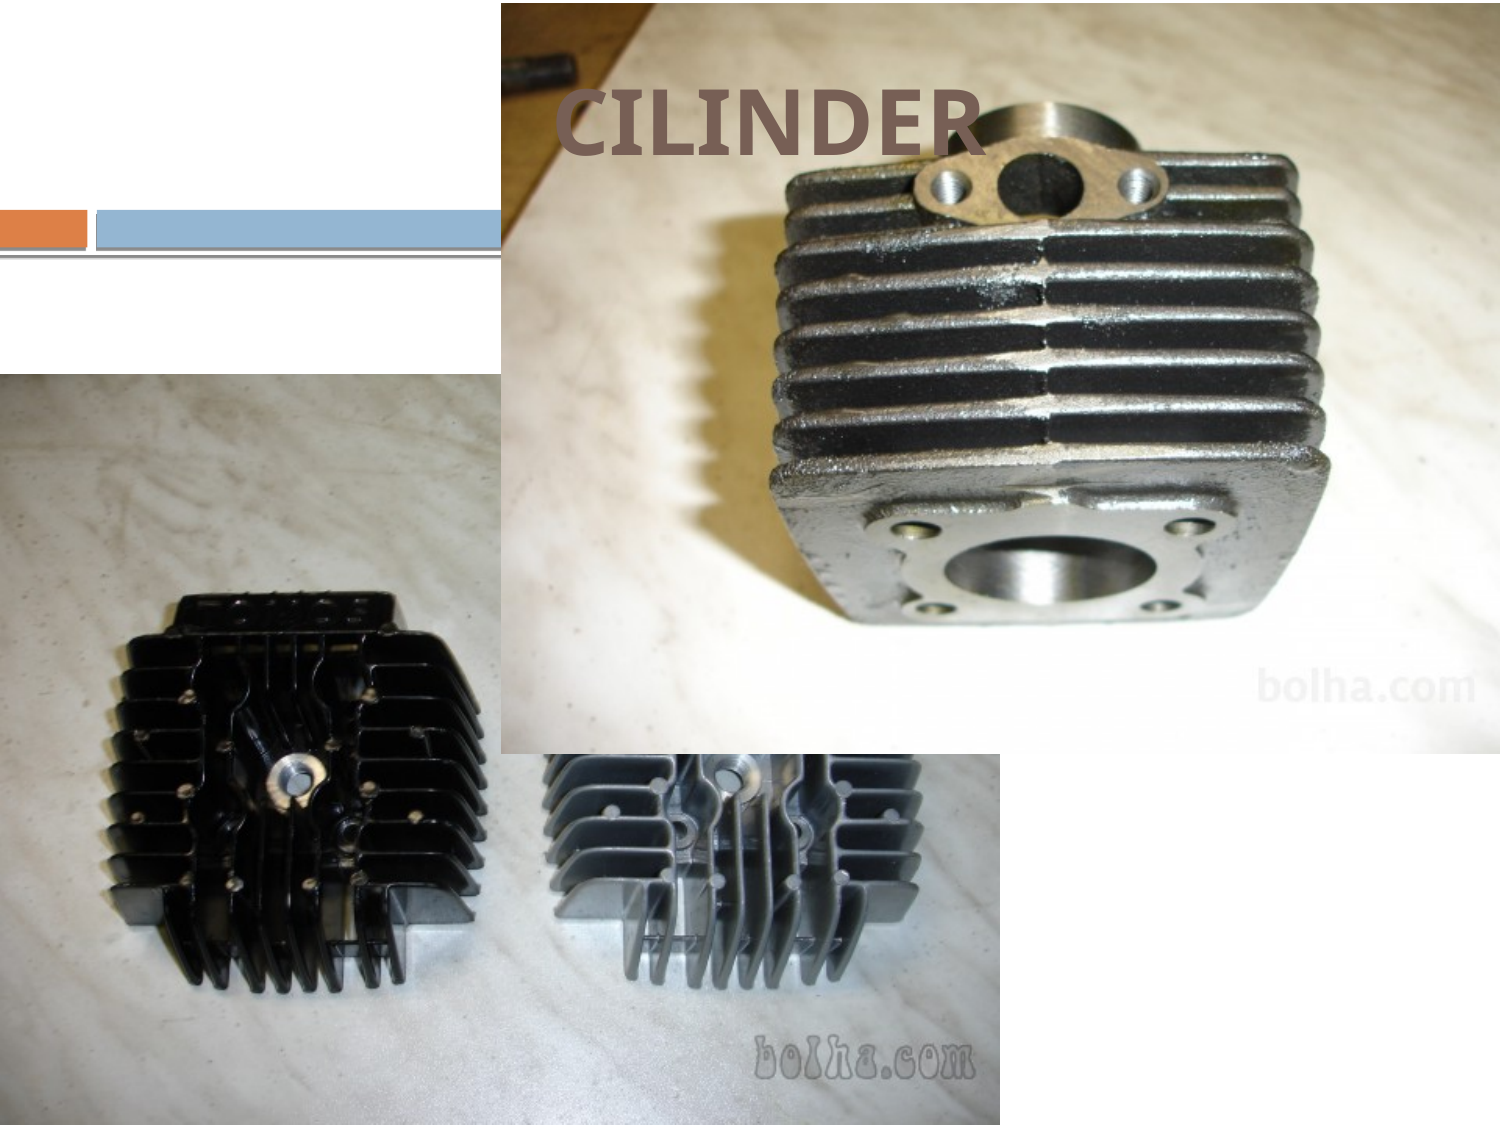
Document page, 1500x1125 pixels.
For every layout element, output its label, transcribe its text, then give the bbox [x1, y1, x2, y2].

picture [0, 3, 1500, 1125]
title CILINDER [100, 37, 1438, 200]
